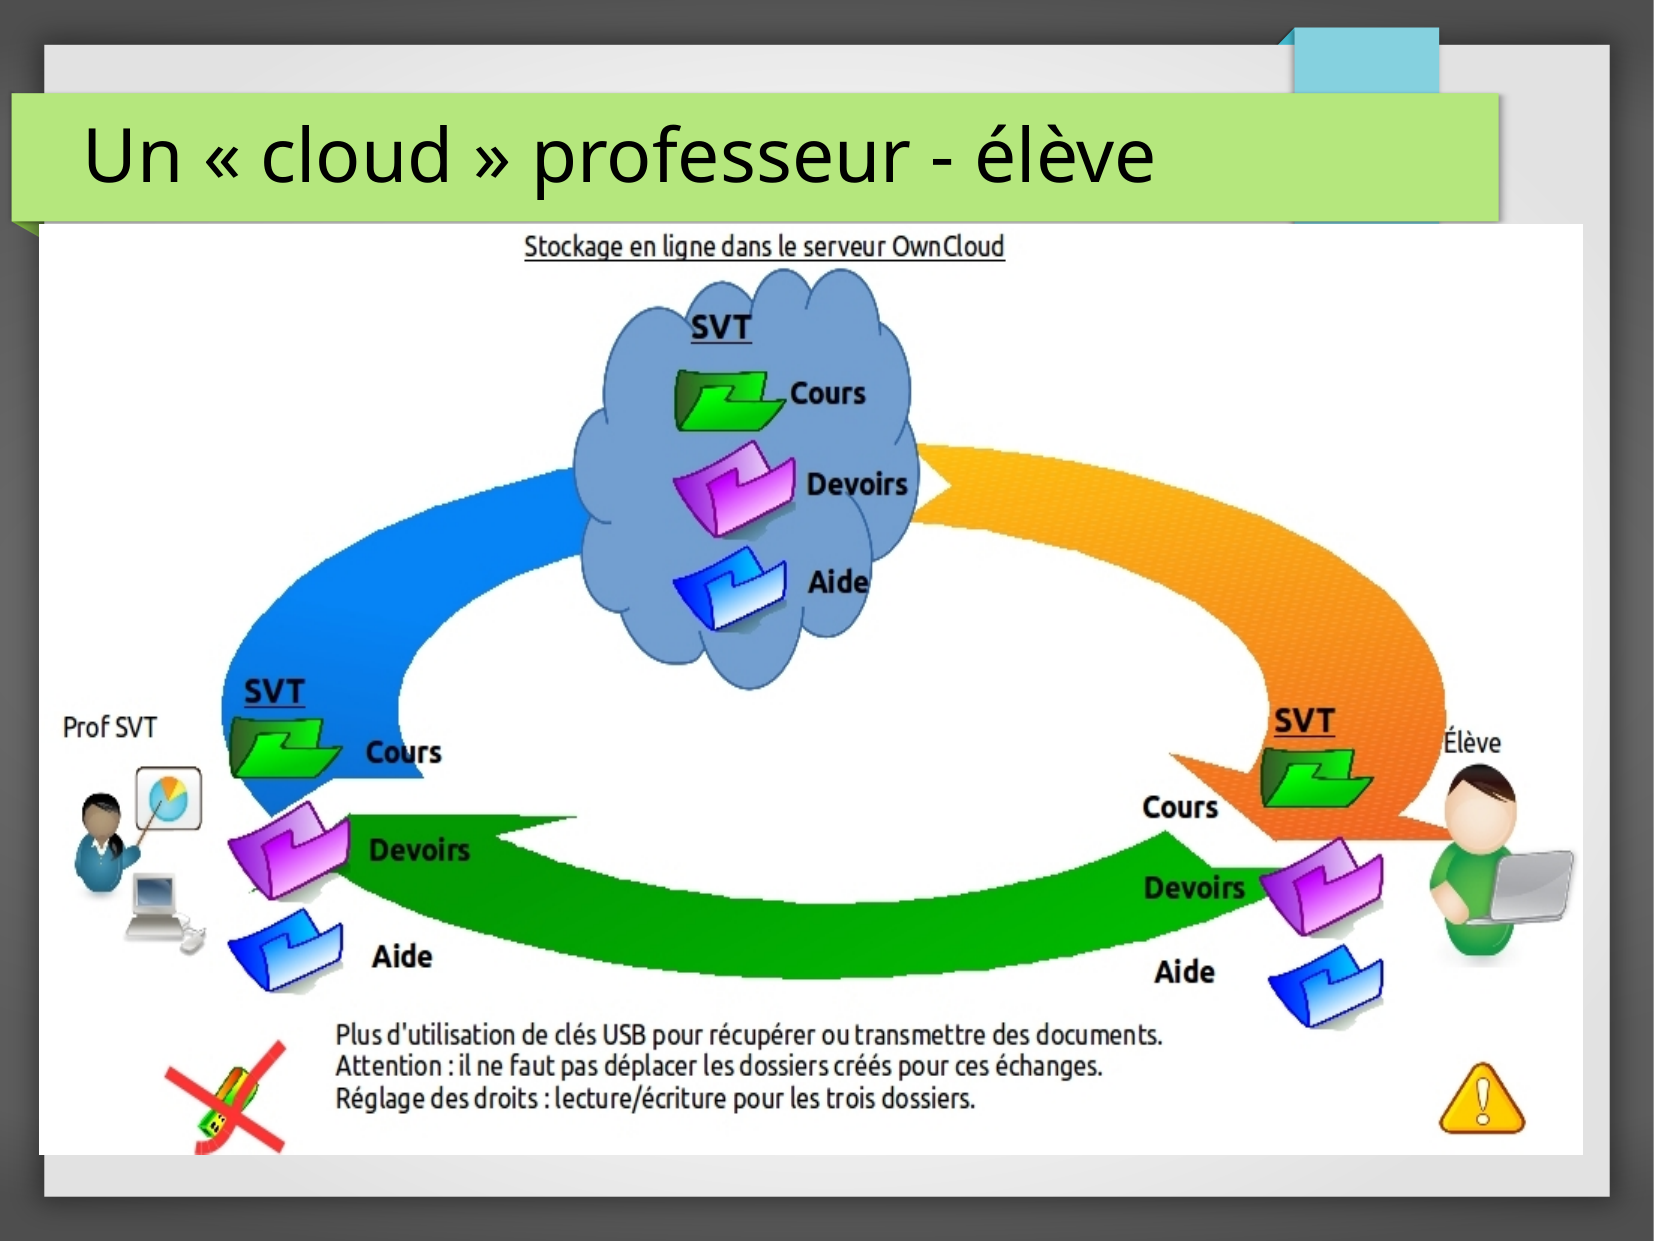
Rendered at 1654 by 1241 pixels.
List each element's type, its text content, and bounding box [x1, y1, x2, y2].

picture [0, 0, 1654, 1241]
title Un « cloud » professeur - élève [82, 94, 1264, 213]
